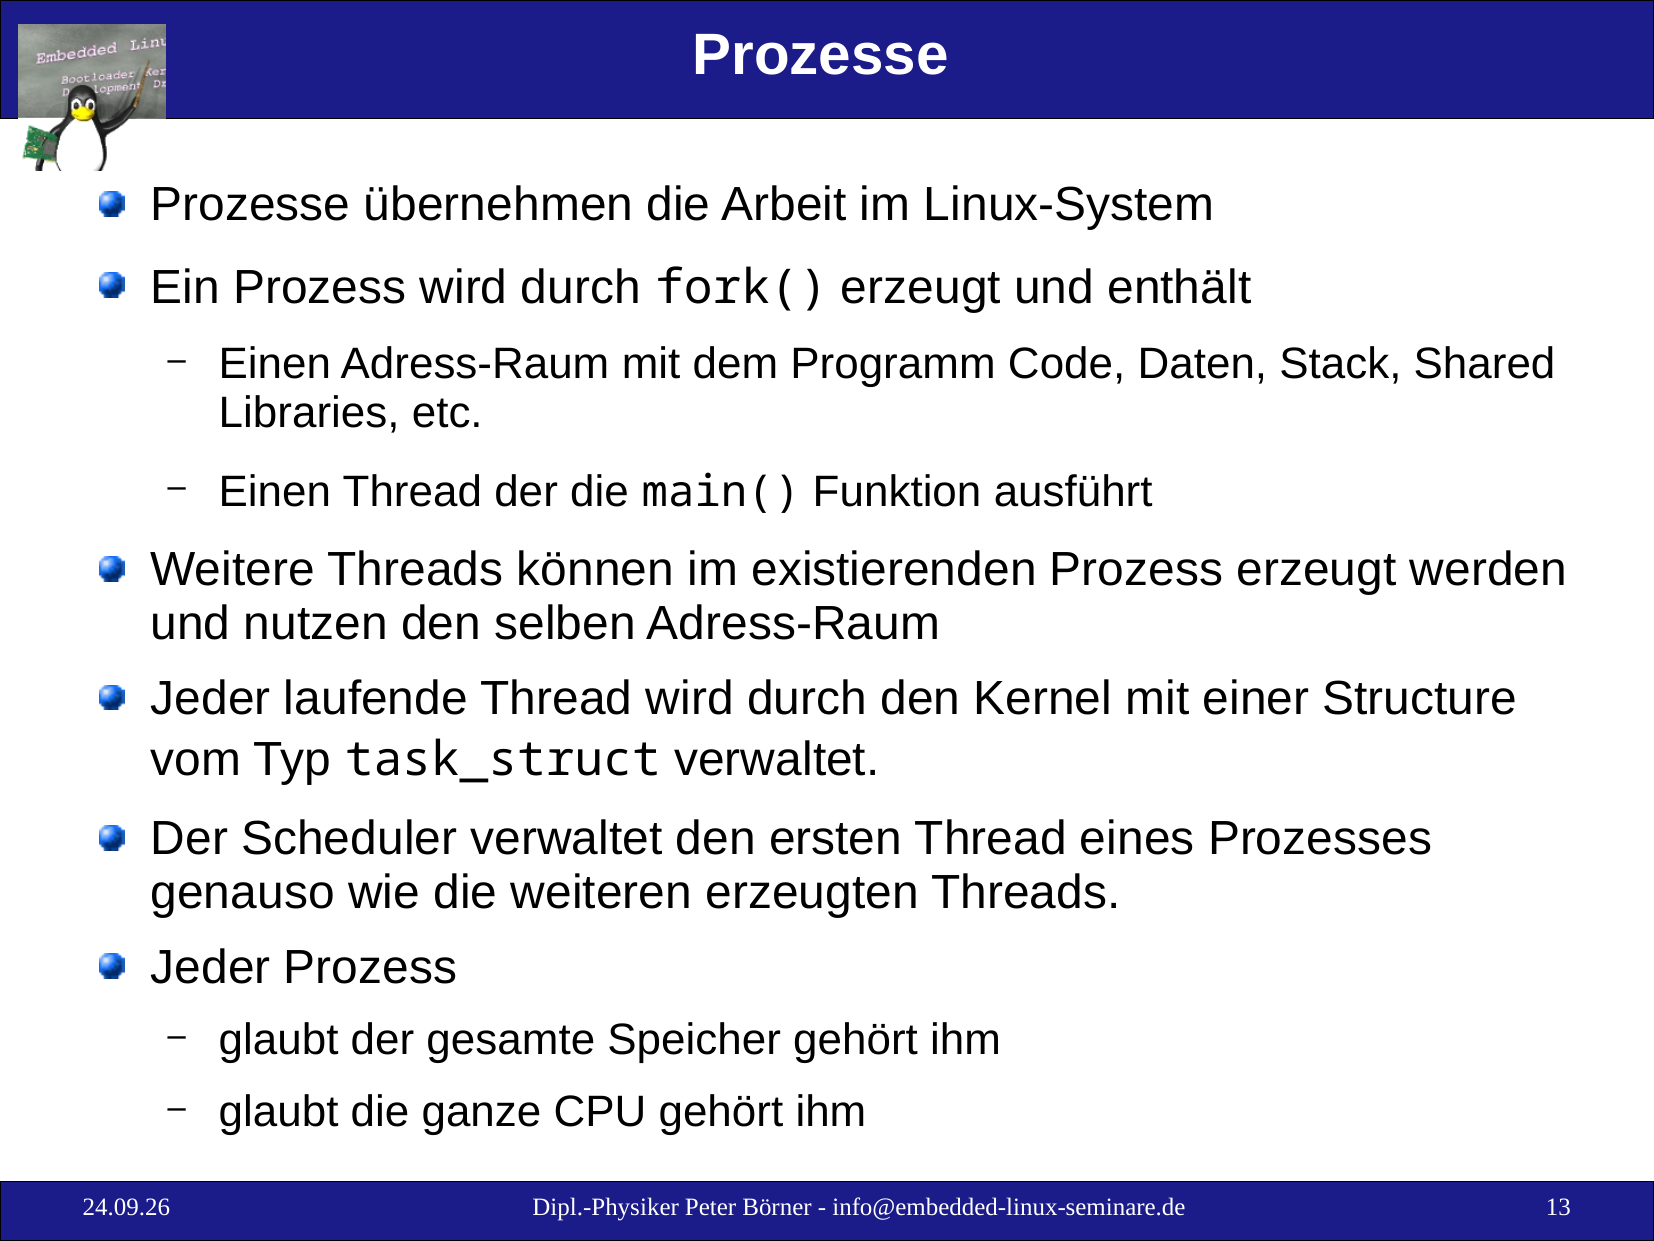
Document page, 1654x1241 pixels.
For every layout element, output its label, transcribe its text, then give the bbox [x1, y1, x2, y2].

title Prozesse [76, 19, 1565, 89]
picture [18, 24, 166, 171]
list Prozesse übernehmen die Arbeit im Linux-System Ein Prozess wird durch fork() erzeugt und enthält Einen Adress-Raum mit dem Programm Code, Daten, Stack, Shared Libraries, etc. Einen Thread der die main() Funktion ausführt Weitere Threads können im existierenden Prozess erzeugt werden und nutzen den selben Adress-Raum Jeder laufende Thread wird durch den Kernel mit einer Structure vom Typ task_struct verwaltet. Der Scheduler verwaltet den ersten Thread eines Prozesses genauso wie die weiteren erzeugten Threads. Jeder Prozess glaubt der gesamte Speicher gehört ihm glaubt die ganze CPU gehört ihm [82, 177, 1571, 1144]
